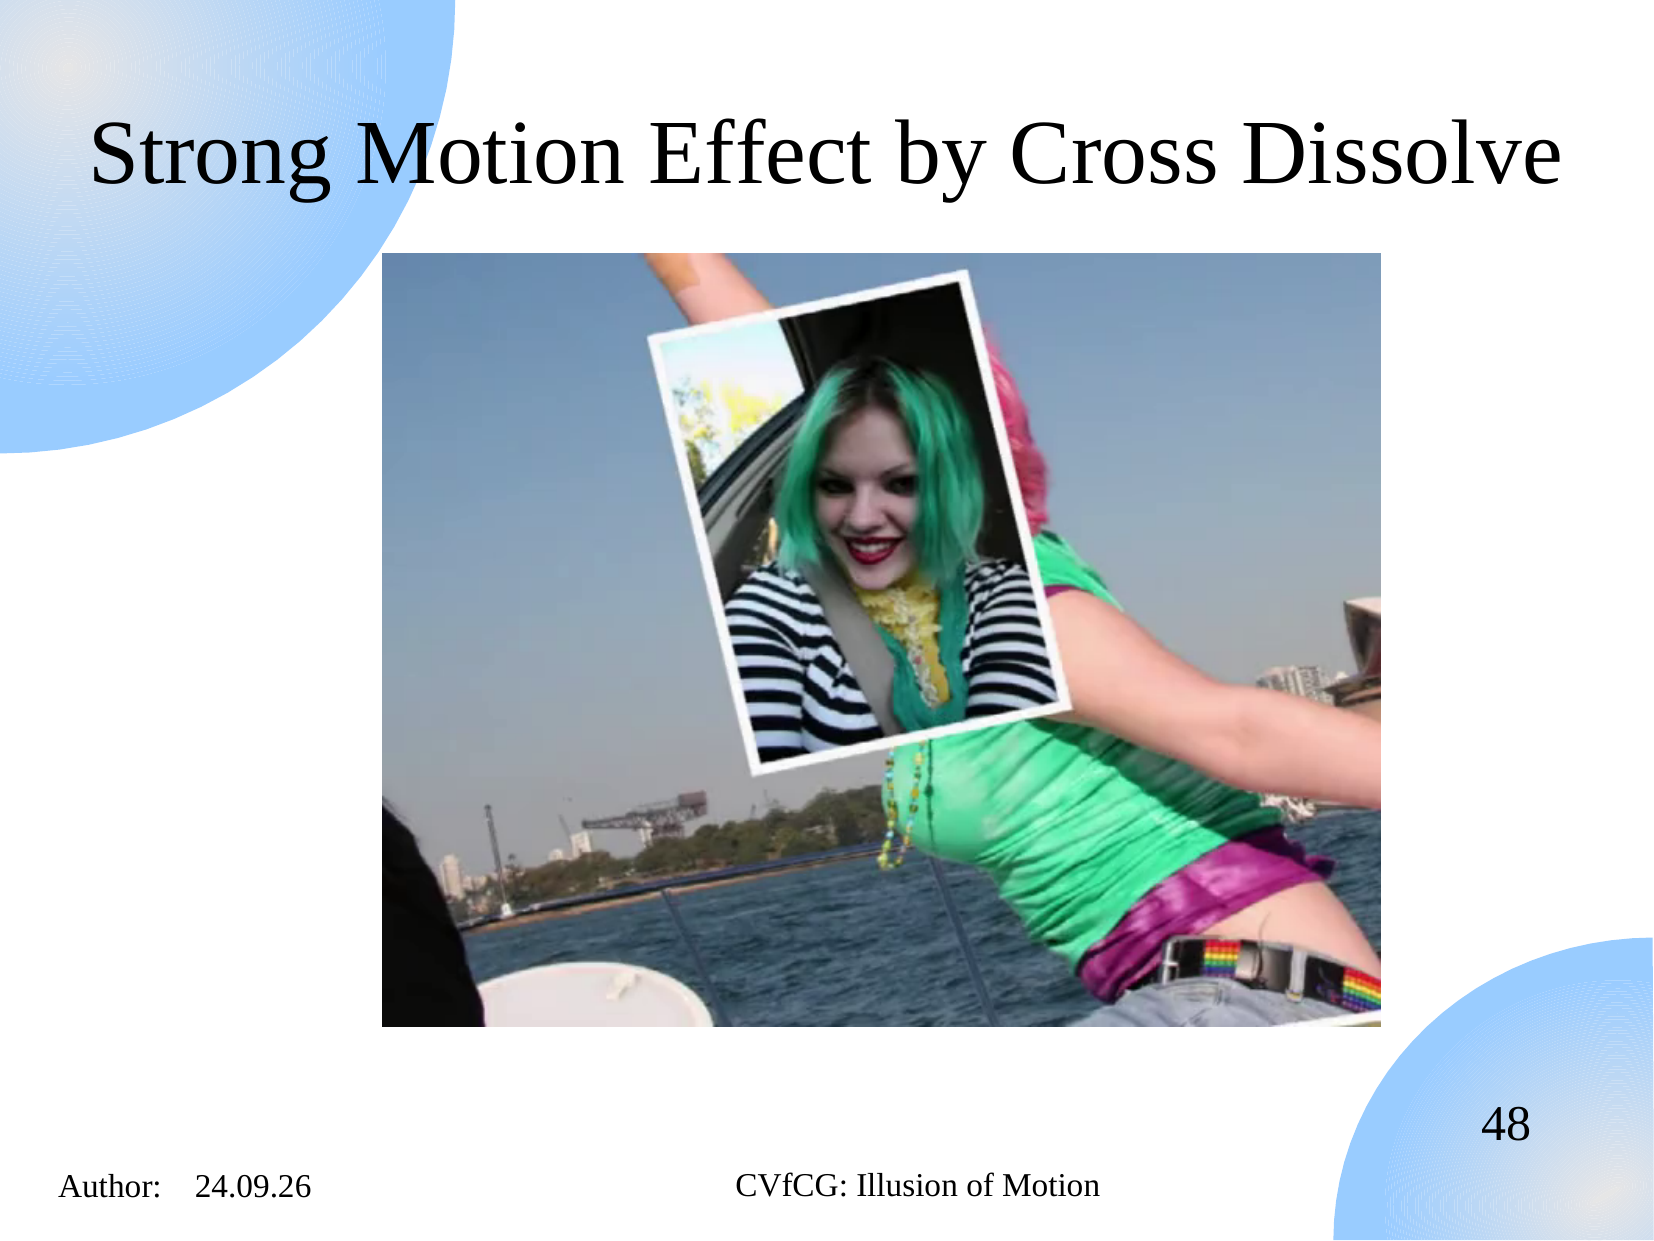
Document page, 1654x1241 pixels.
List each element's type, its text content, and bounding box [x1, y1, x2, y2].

title Strong Motion Effect by Cross Dissolve [82, 49, 1571, 257]
text_box [381, 252, 1382, 1028]
text_box CVfCG: Illusion of Motion [735, 1166, 1346, 1204]
text_box <number> [1401, 1095, 1611, 1152]
